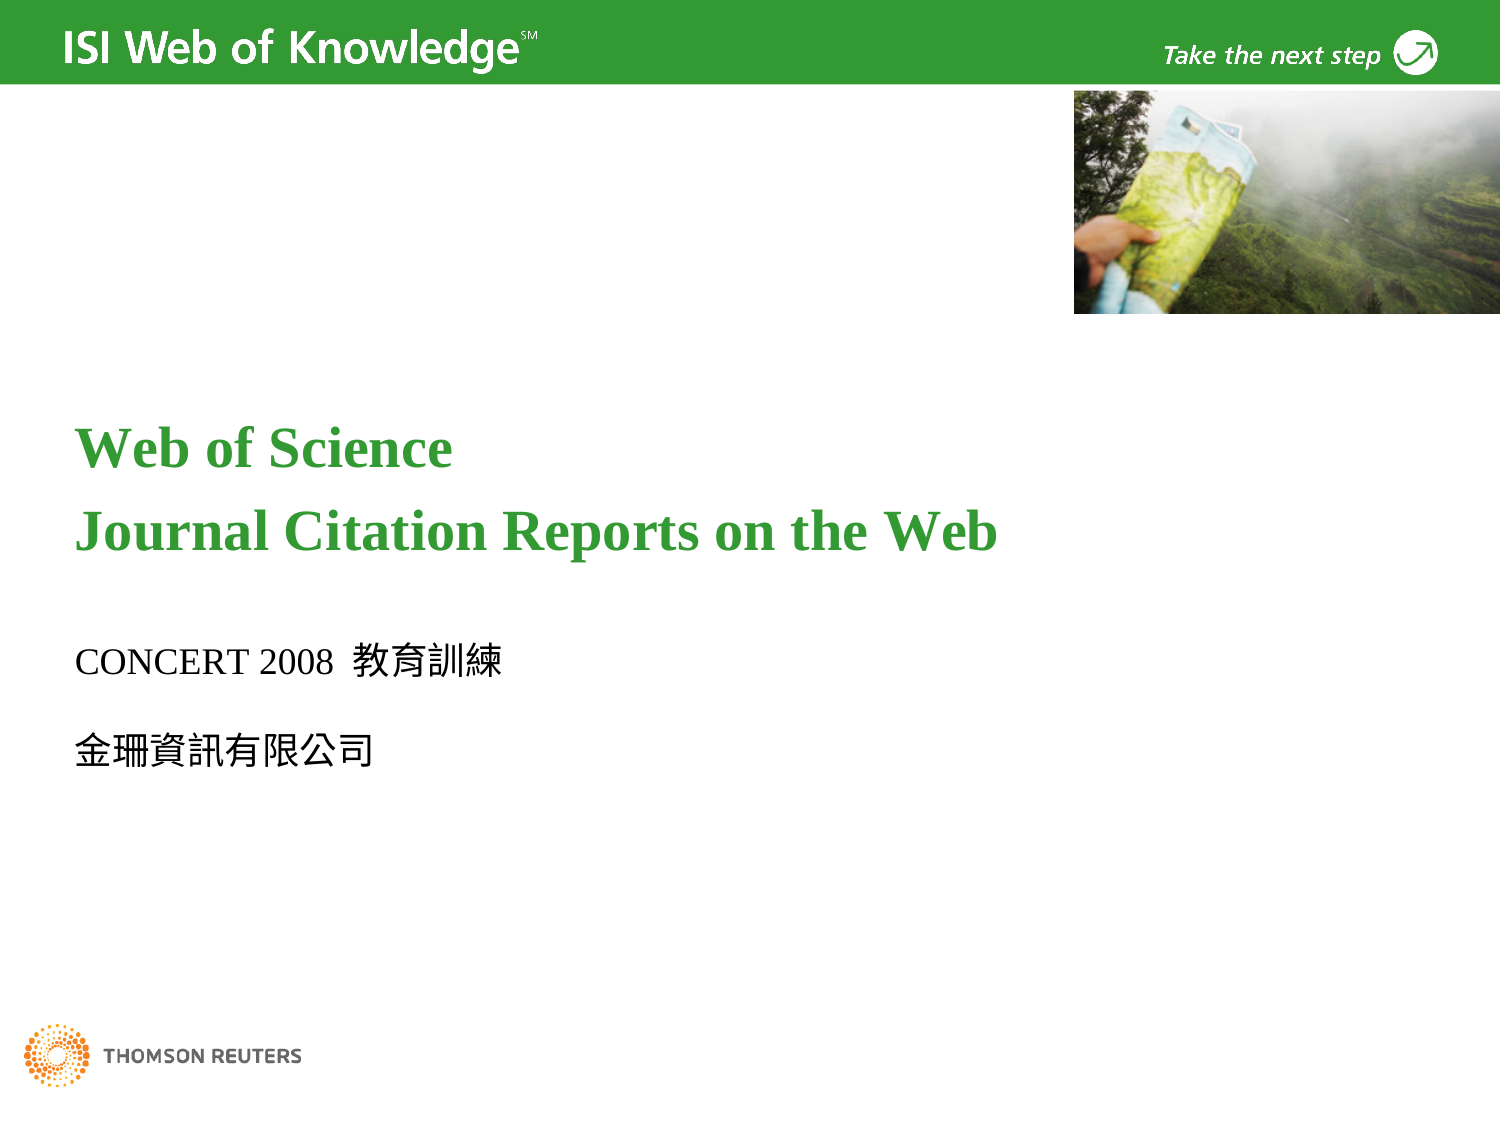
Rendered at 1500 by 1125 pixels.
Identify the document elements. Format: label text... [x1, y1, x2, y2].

title Web of Science Journal Citation Reports on the Web [74, 374, 1425, 563]
subtitle CONCERT 2008 教育訓練 金珊資訊有限公司 [74, 637, 1425, 788]
